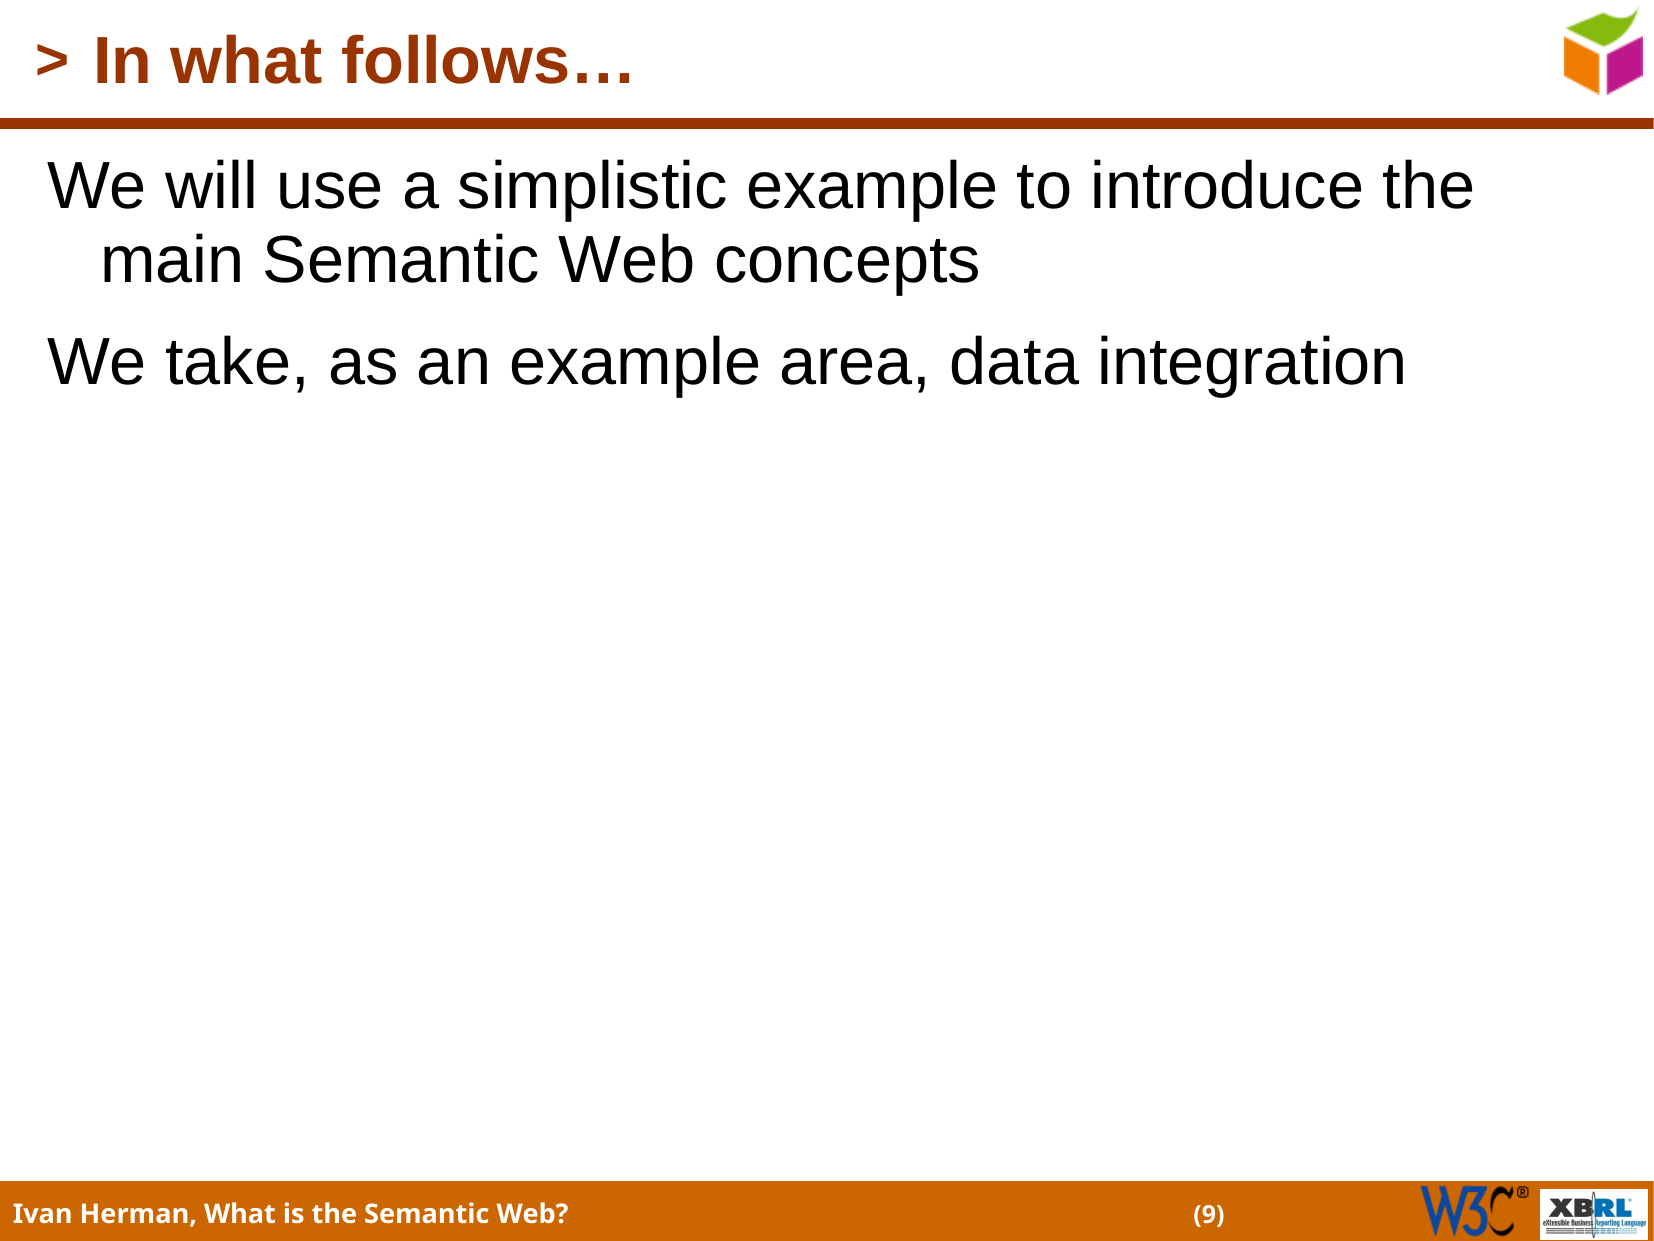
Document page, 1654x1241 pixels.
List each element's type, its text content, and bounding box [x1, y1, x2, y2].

picture [1540, 1189, 1648, 1240]
picture [1417, 1183, 1533, 1240]
picture [1564, 5, 1643, 95]
list We will use a simplistic example to introduce the main Semantic Web concepts We take, as an example area, data integration [29, 147, 1624, 1134]
title In what follows… [93, 0, 1493, 119]
